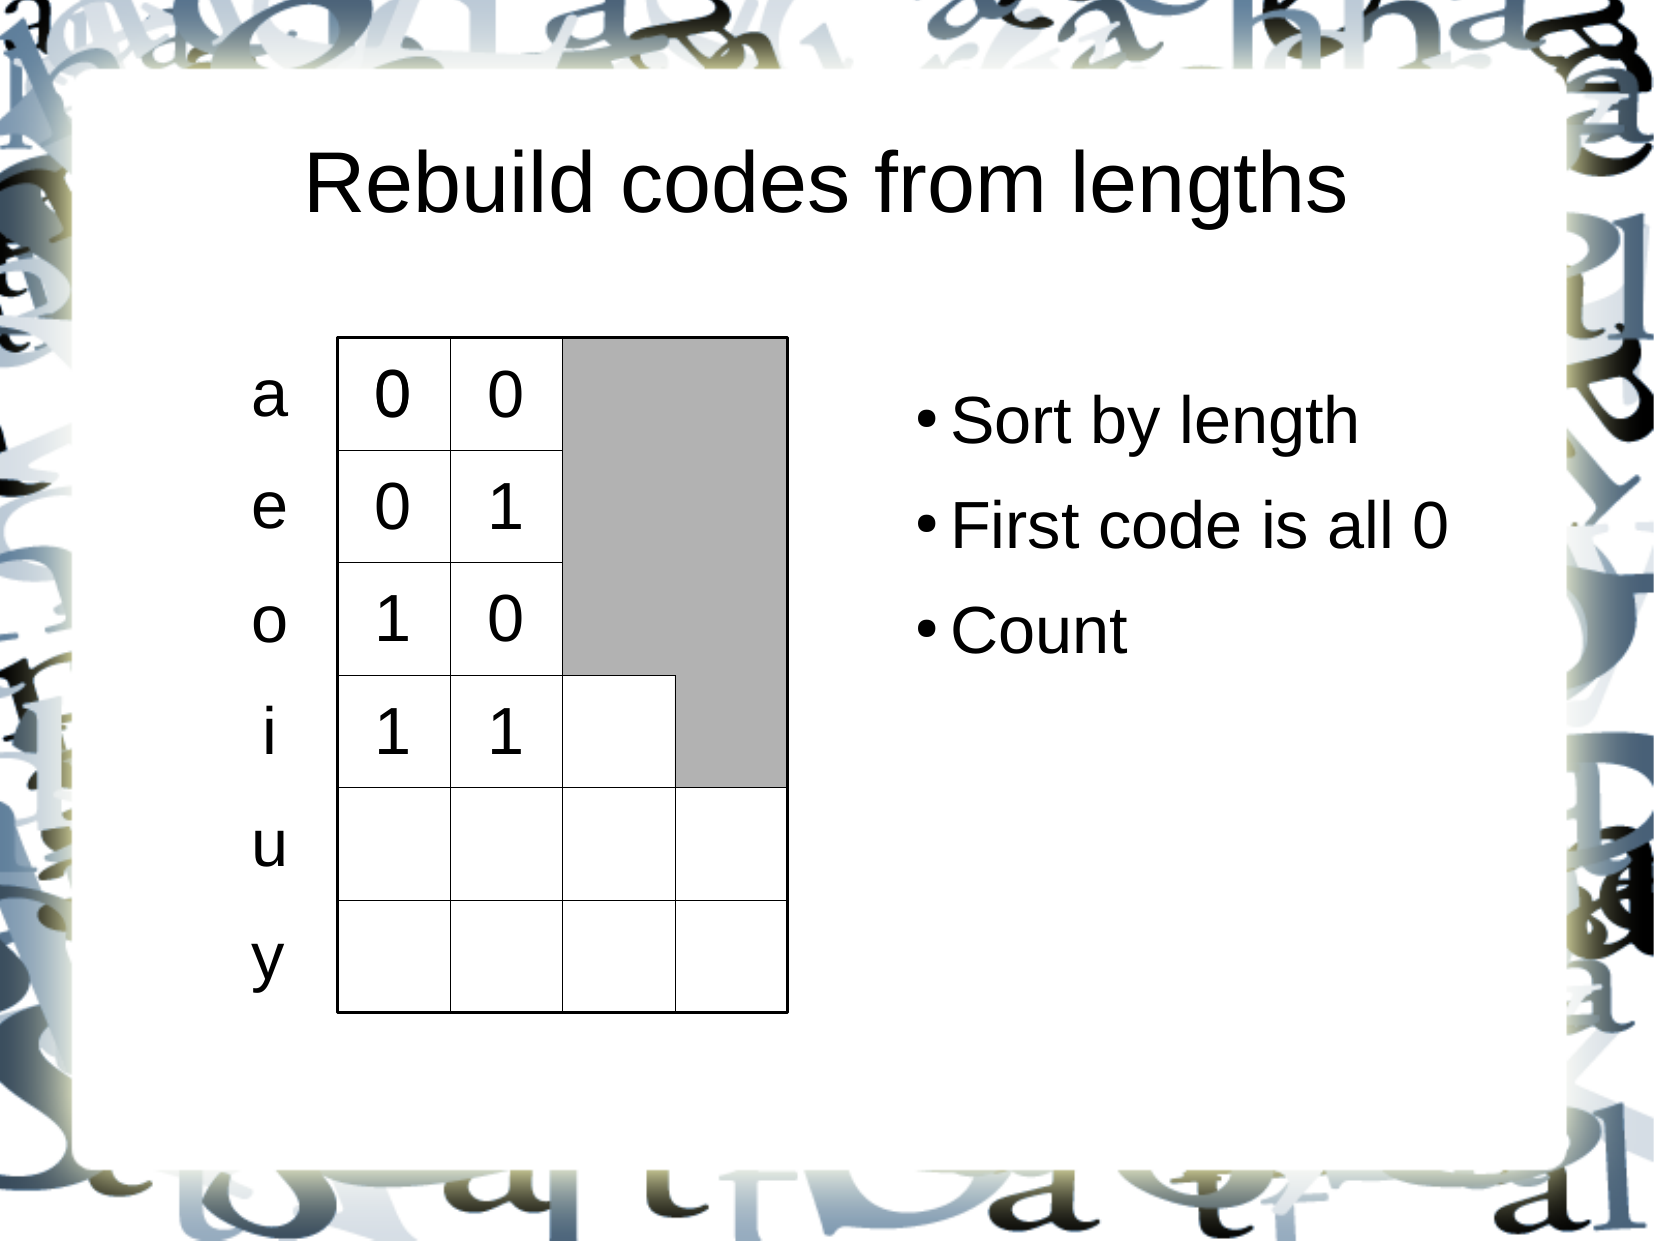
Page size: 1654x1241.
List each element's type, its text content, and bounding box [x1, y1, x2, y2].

text_box 0 [472, 337, 529, 450]
text_box u [236, 787, 316, 900]
text_box 1 [360, 675, 417, 788]
text_box Sort by length First code is all 0 Count [900, 376, 1542, 675]
text_box 0 [360, 337, 417, 451]
text_box i [247, 675, 304, 787]
picture [0, 0, 1654, 1241]
text_box y [236, 900, 316, 1013]
text_box e [236, 449, 316, 563]
text_box o [236, 563, 316, 676]
text_box 1 [360, 562, 417, 675]
text_box [563, 339, 786, 787]
text_box 1 [472, 450, 529, 563]
text_box 0 [360, 451, 417, 562]
text_box a [236, 337, 304, 449]
text_box 0 [472, 563, 529, 675]
title Rebuild codes from lengths [82, 78, 1571, 287]
text_box 1 [472, 675, 529, 788]
